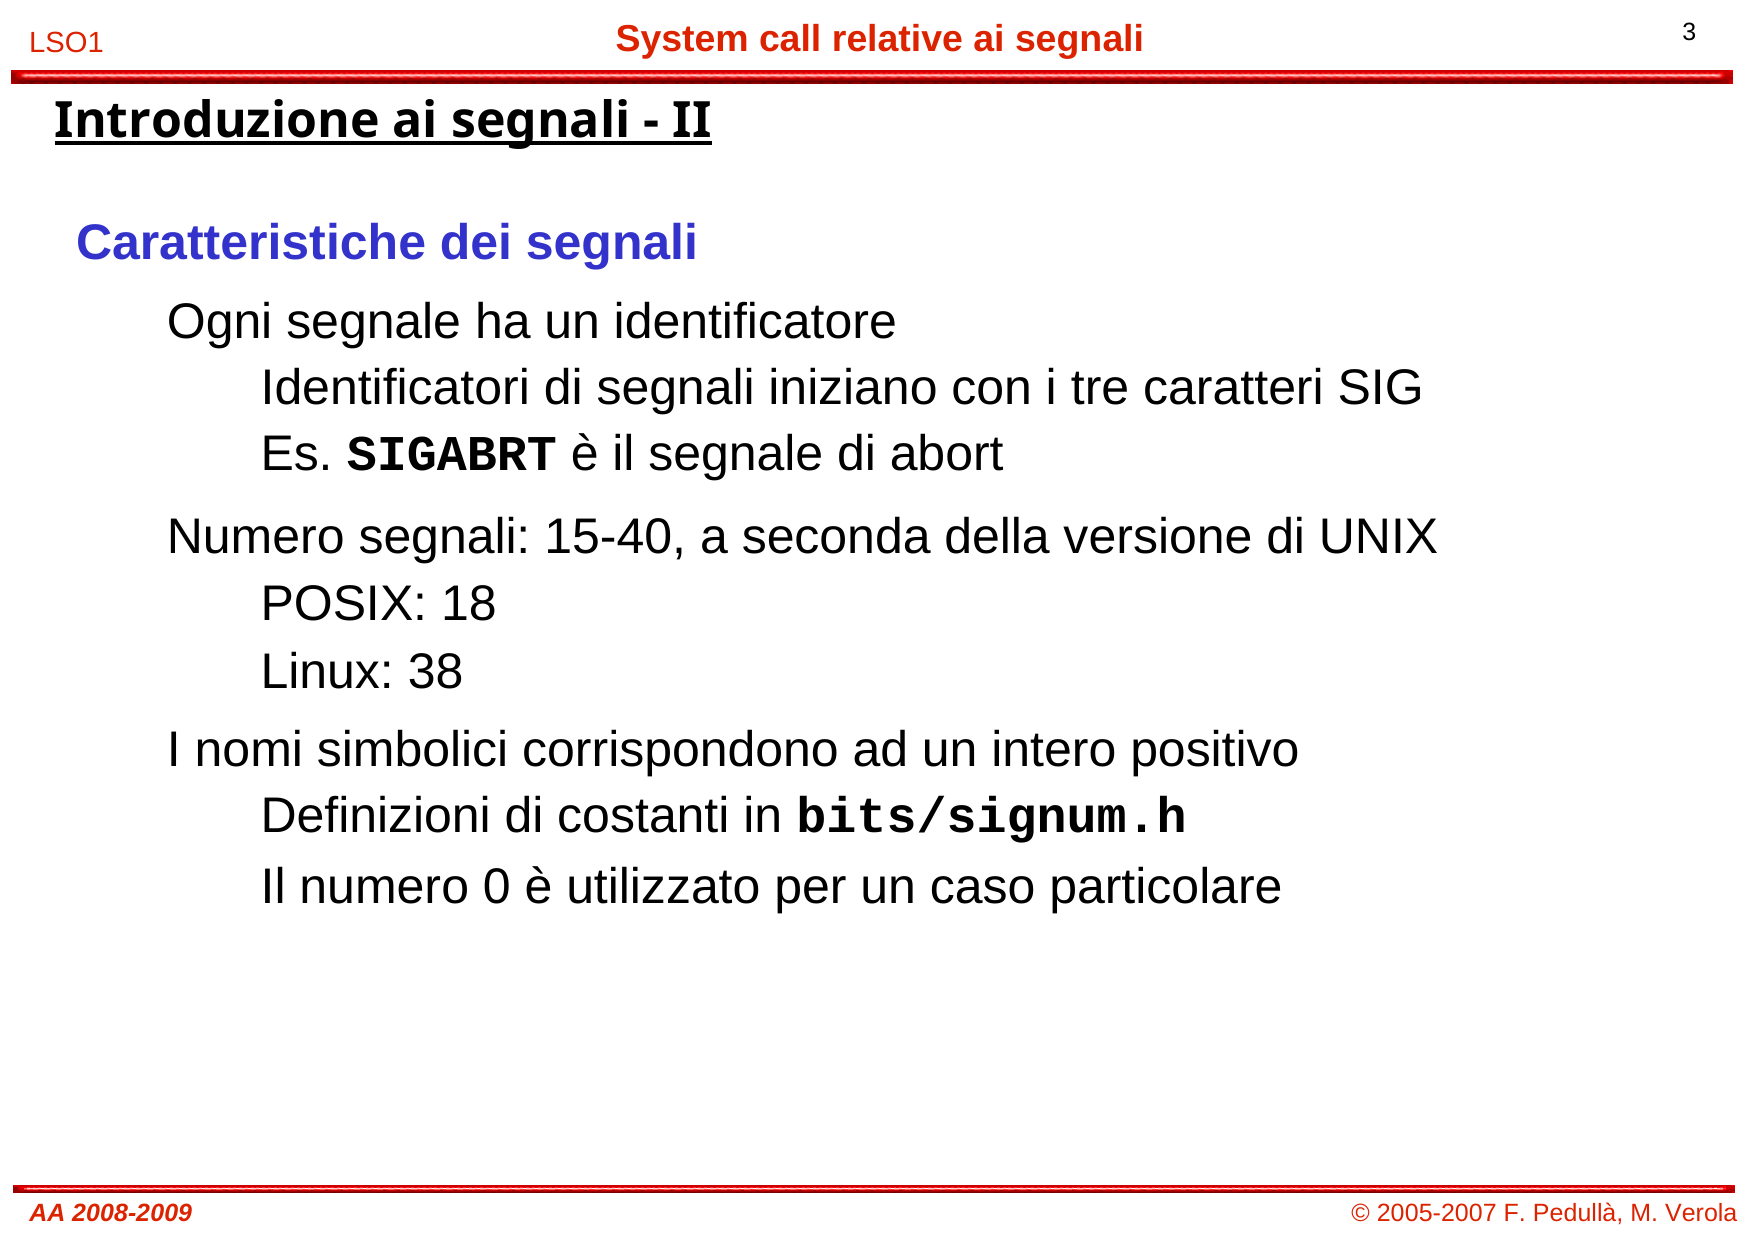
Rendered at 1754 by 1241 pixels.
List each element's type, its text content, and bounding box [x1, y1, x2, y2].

title Introduzione ai segnali - II [40, 72, 1714, 168]
list Caratteristiche dei segnali Ogni segnale ha un identificatore Identificatori di segnali iniziano con i tre caratteri SIG Es. SIGABRT è il segnale di abort Numero segnali: 15-40, a seconda della versione di UNIX POSIX: 18 Linux: 38 I nomi simbolici corrispondono ad un intero positivo Definizioni di costanti in bits/signum.h Il numero 0 è utilizzato per un caso particolare [58, 206, 1696, 1224]
picture [13, 1185, 58, 1193]
picture [1696, 1185, 1735, 1193]
picture [11, 70, 1733, 84]
